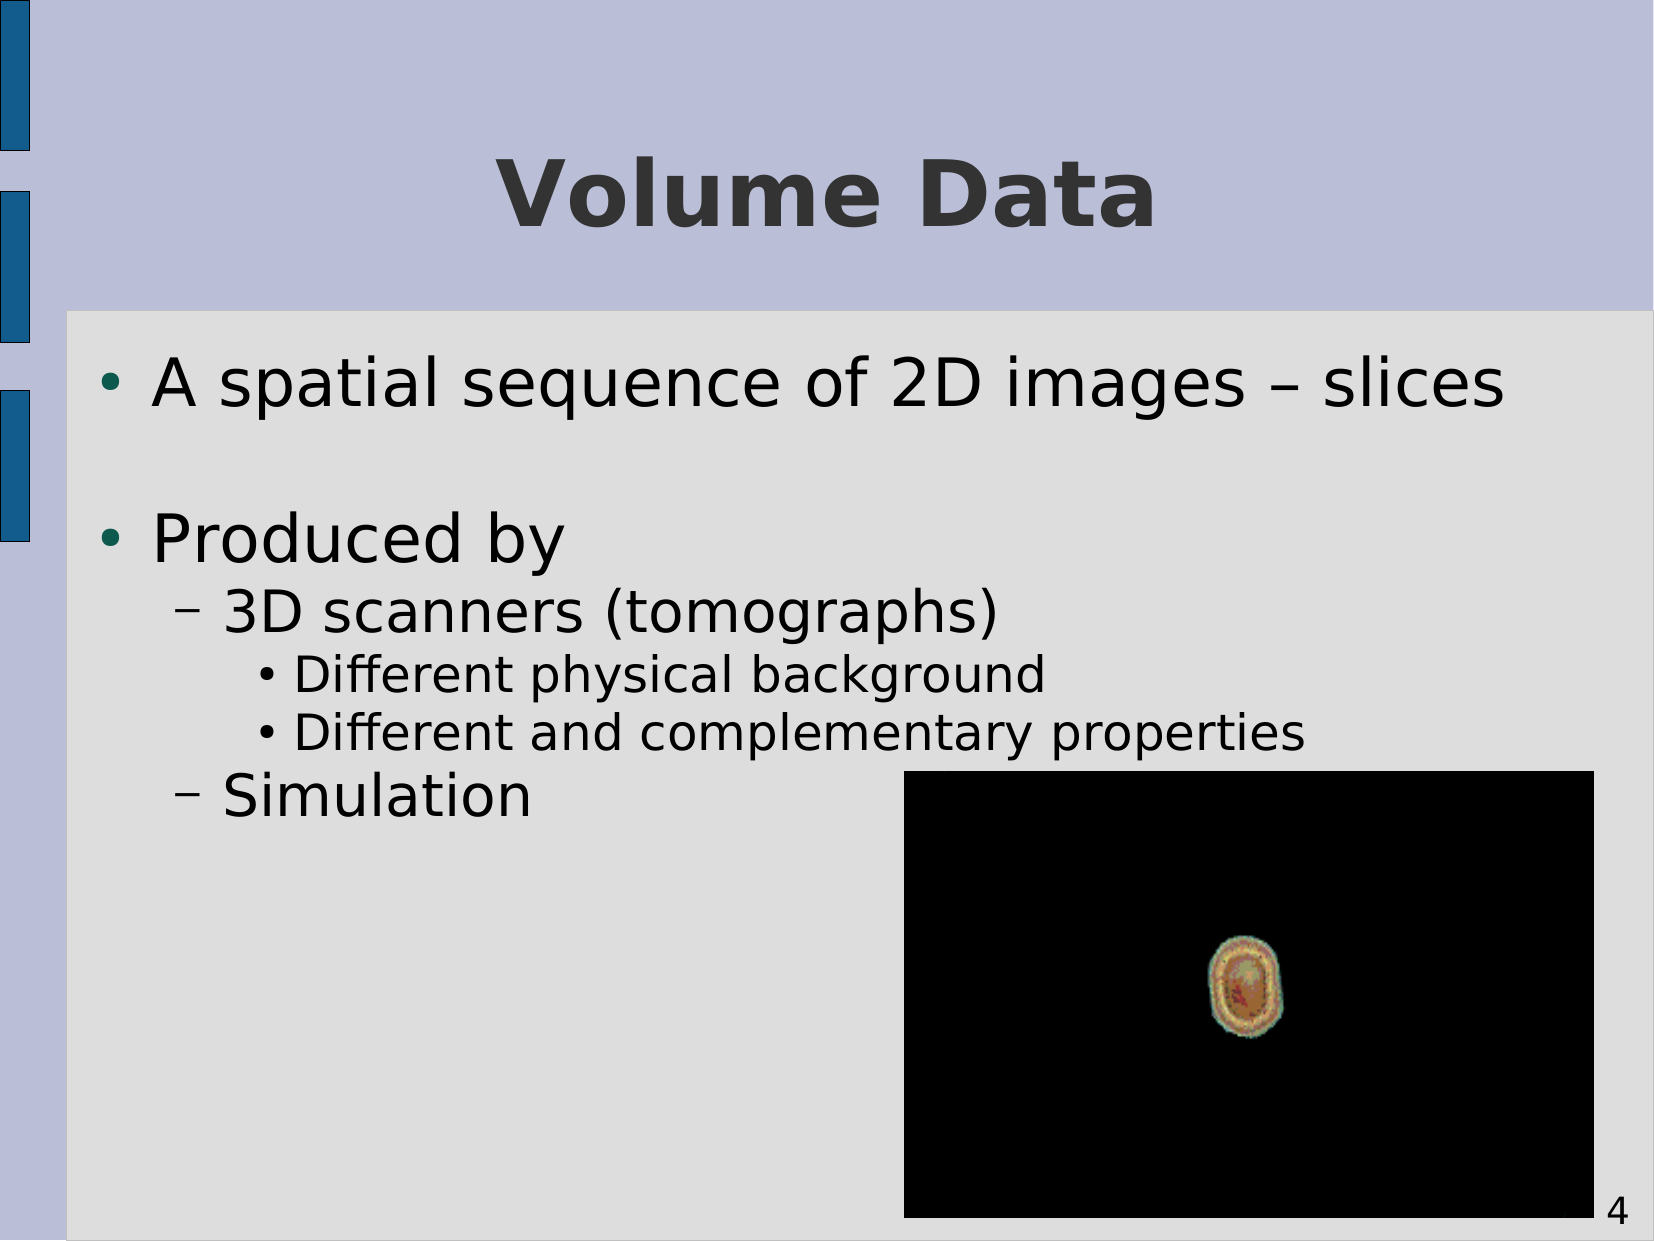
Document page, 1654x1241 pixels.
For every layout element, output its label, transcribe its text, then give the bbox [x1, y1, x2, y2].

title Volume Data [121, 91, 1534, 299]
picture [904, 771, 1594, 1218]
list A spatial sequence of 2D images – slices Produced by 3D scanners (tomographs) Different physical background Different and complementary properties Simulation [80, 344, 1619, 1127]
